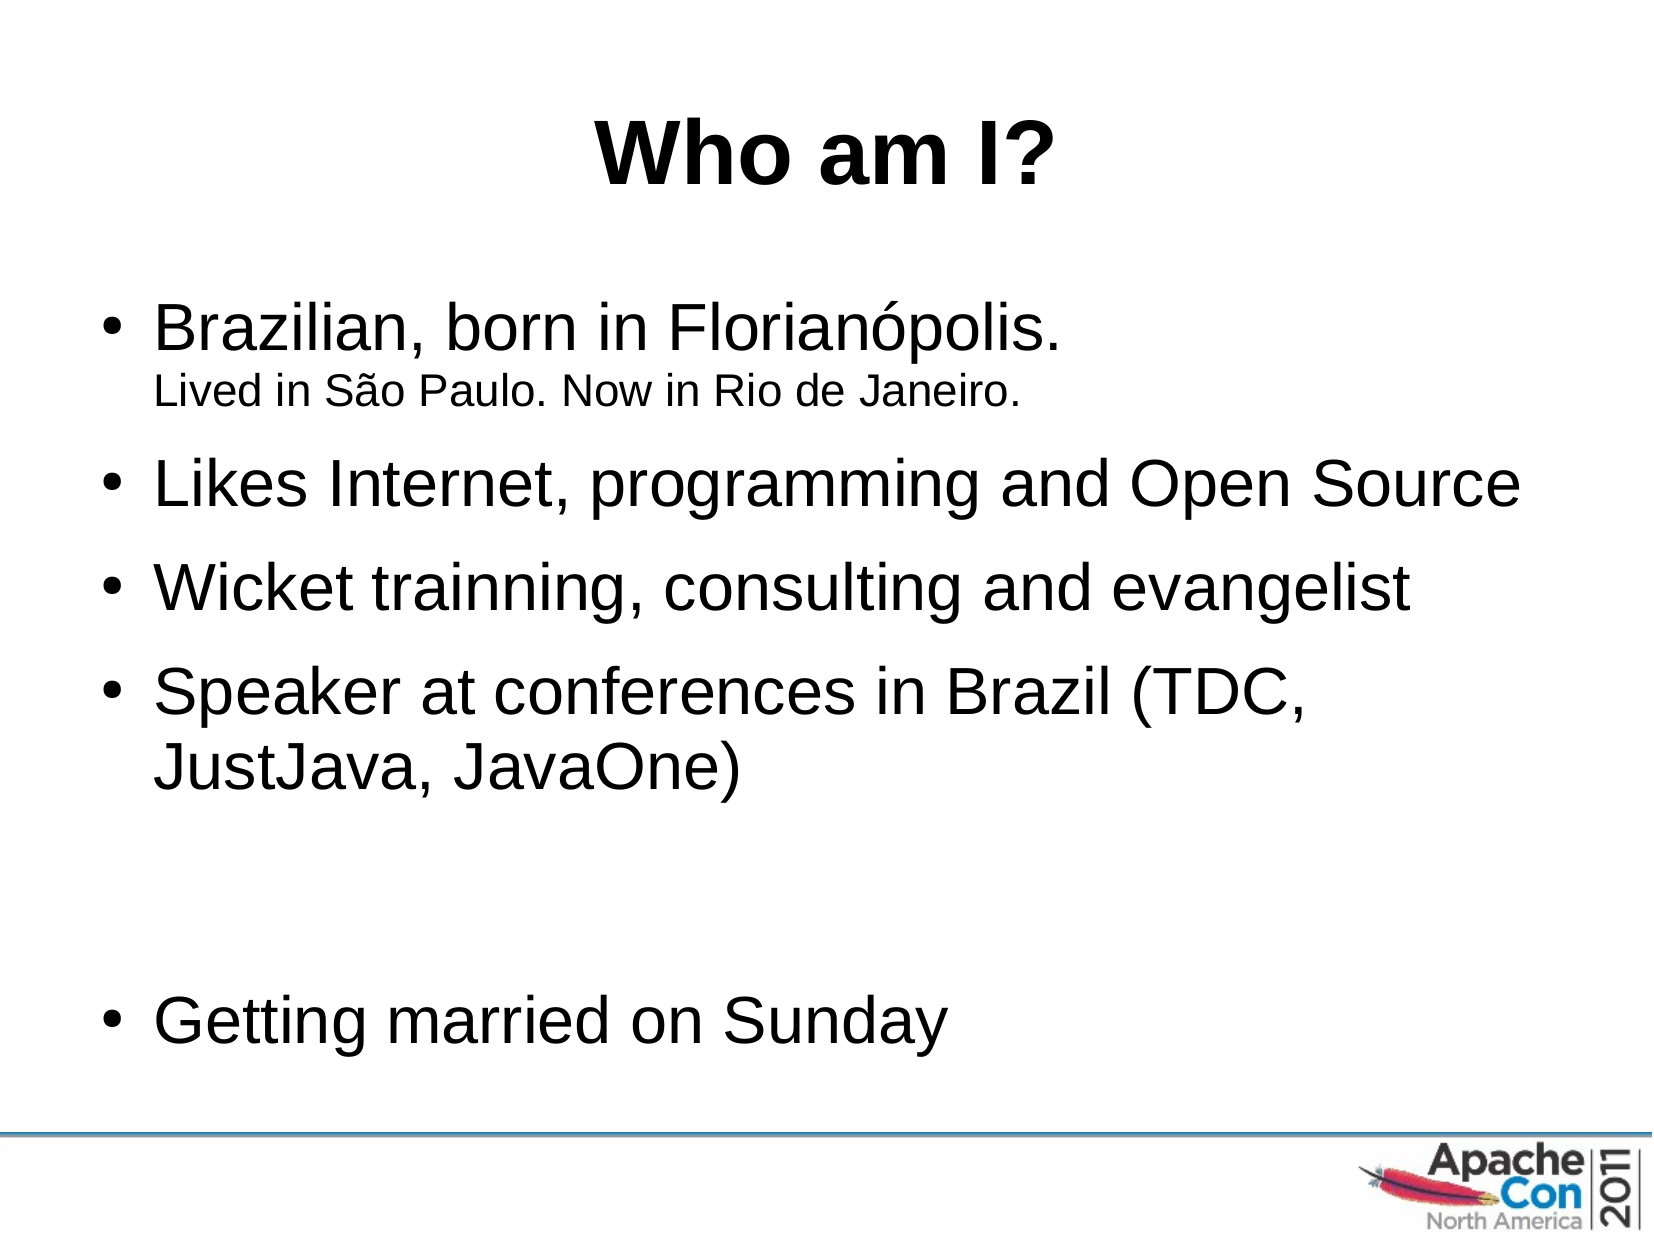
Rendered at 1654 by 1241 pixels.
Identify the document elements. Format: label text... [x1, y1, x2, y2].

title Who am I? [82, 49, 1571, 257]
list Brazilian, born in Florianópolis. Lived in São Paulo. Now in Rio de Janeiro. Likes Internet, programming and Open Source Wicket trainning, consulting and evangelist Speaker at conferences in Brazil (TDC, JustJava, JavaOne) Getting married on Sunday [82, 290, 1571, 1109]
picture [0, 1132, 1653, 1239]
